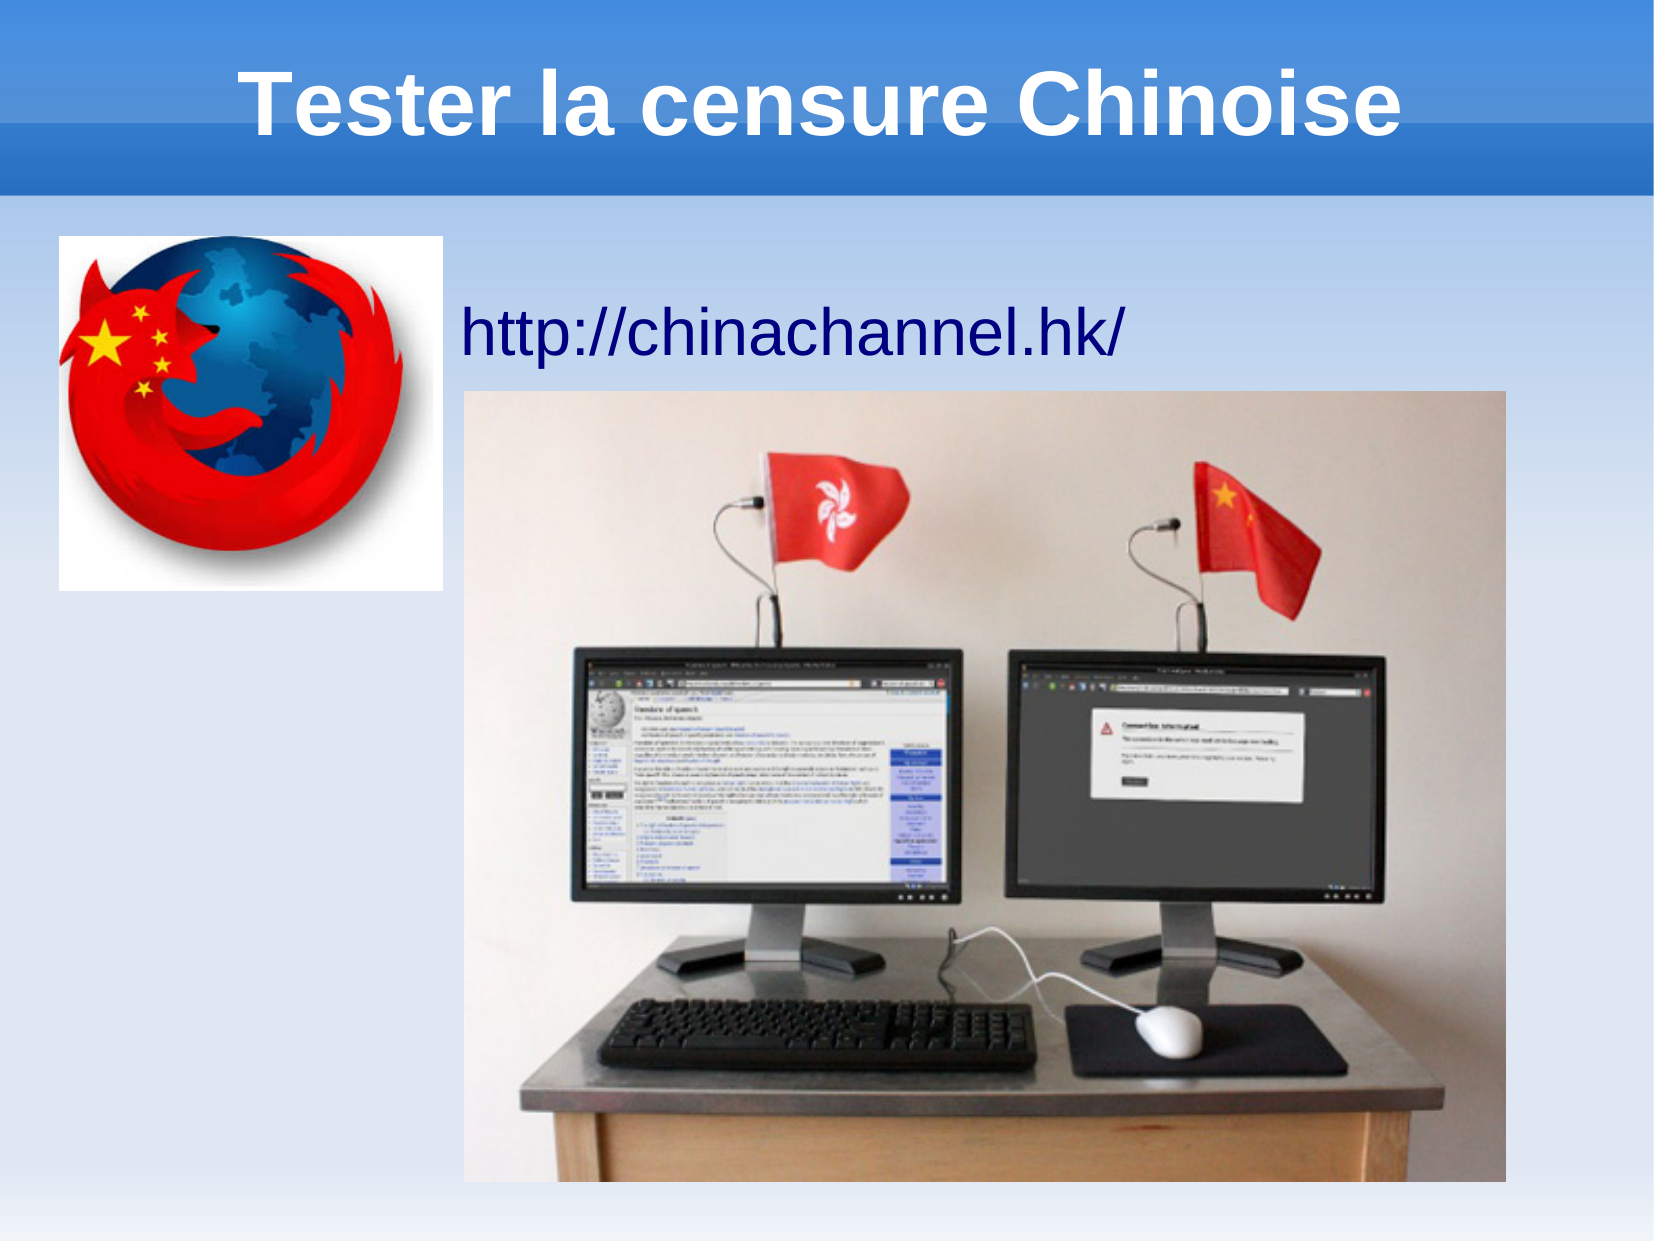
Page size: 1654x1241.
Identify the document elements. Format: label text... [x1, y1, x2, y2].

picture [0, 0, 1654, 1241]
title Tester la censure Chinoise [76, 0, 1565, 208]
list http://chinachannel.hk/ [460, 295, 1654, 1099]
